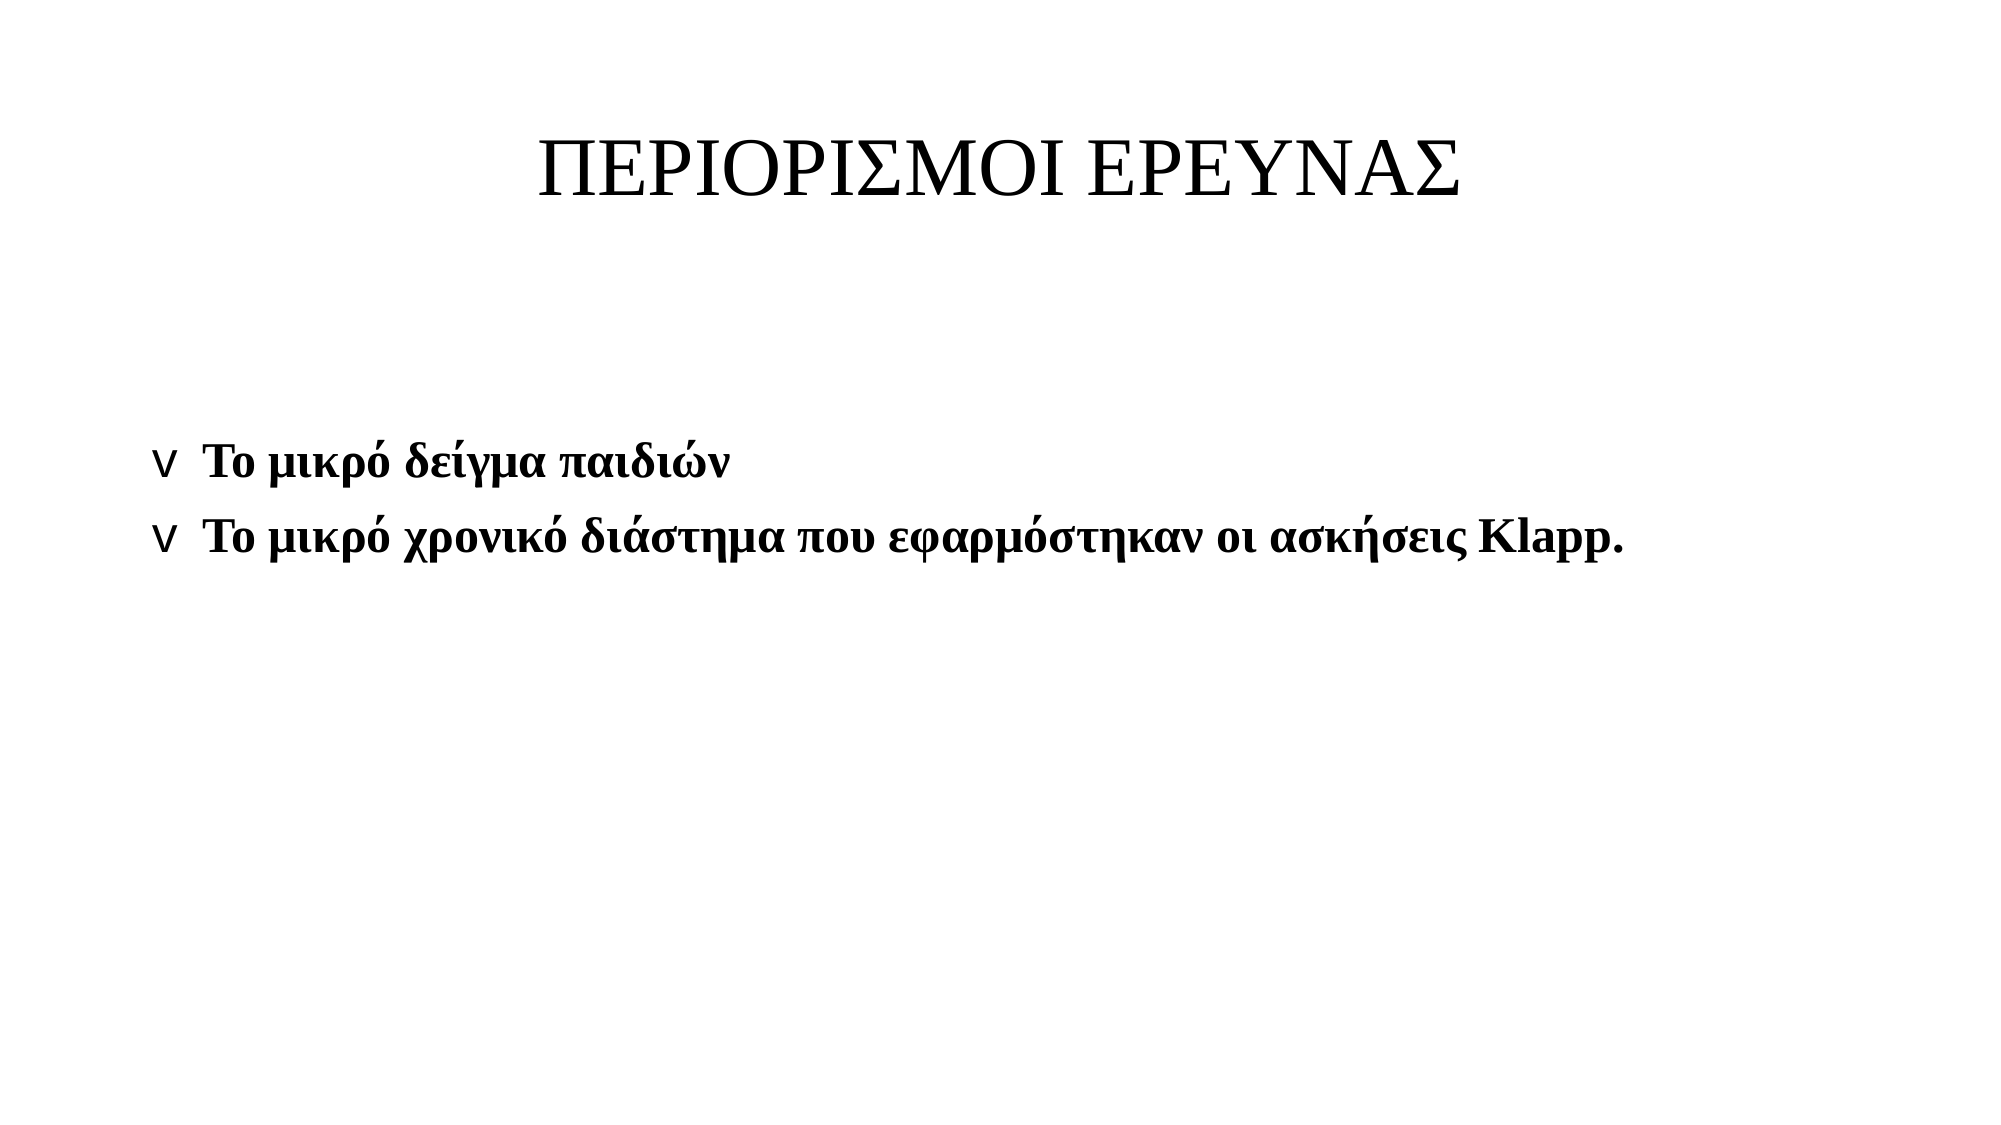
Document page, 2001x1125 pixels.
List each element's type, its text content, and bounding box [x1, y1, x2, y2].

title ΠΕΡΙΟΡΙΣΜΟΙ ΕΡΕΥΝΑΣ [137, 59, 1863, 278]
list Το μικρό δείγμα παιδιών Το μικρό χρονικό διάστημα που εφαρμόστηκαν οι ασκήσεις Klapp. [137, 299, 1863, 1014]
